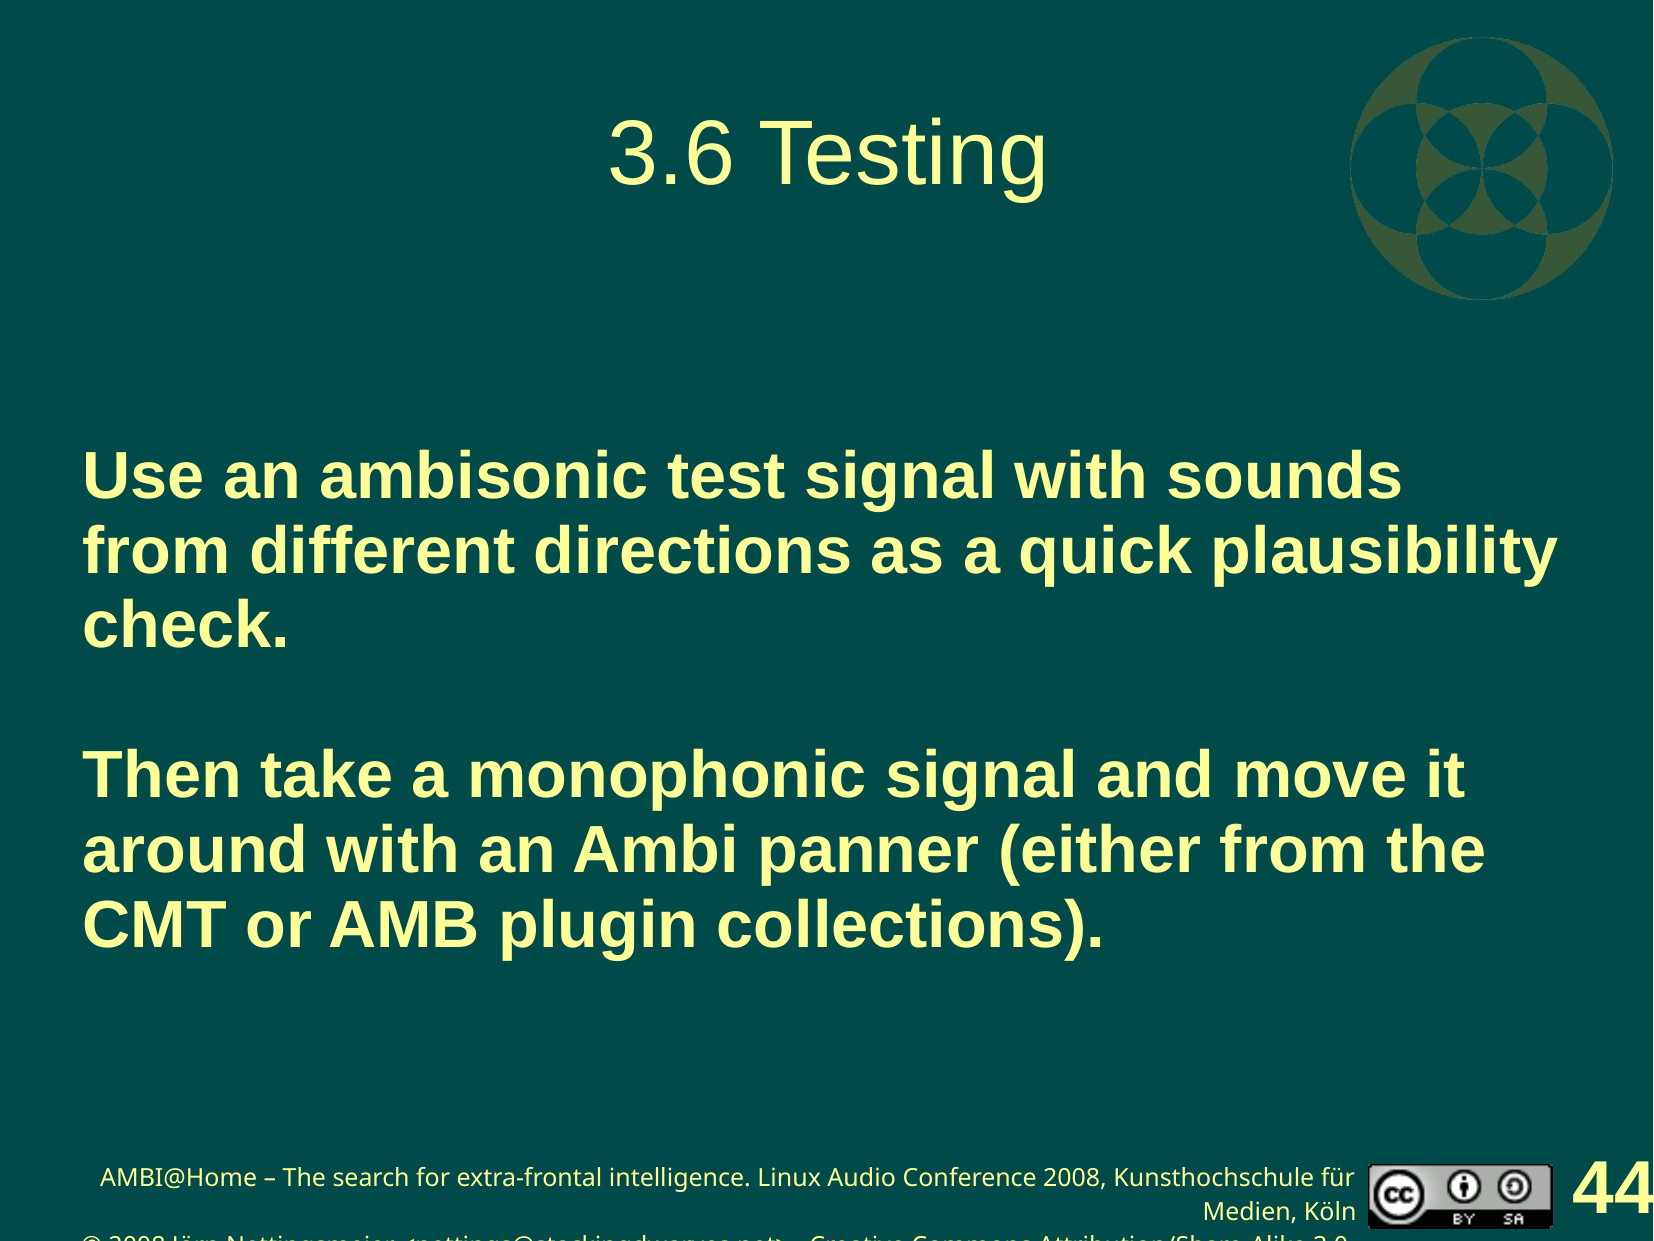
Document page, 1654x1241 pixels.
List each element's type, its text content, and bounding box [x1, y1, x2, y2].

picture [1350, 37, 1613, 300]
subtitle Use an ambisonic test signal with sounds from different directions as a quick plausibility check. Then take a monophonic signal and move it around with an Ambi panner (either from the CMT or AMB plugin collections). [82, 297, 1571, 1102]
title 3.6 Testing [82, 56, 1576, 250]
picture [1368, 1164, 1553, 1229]
